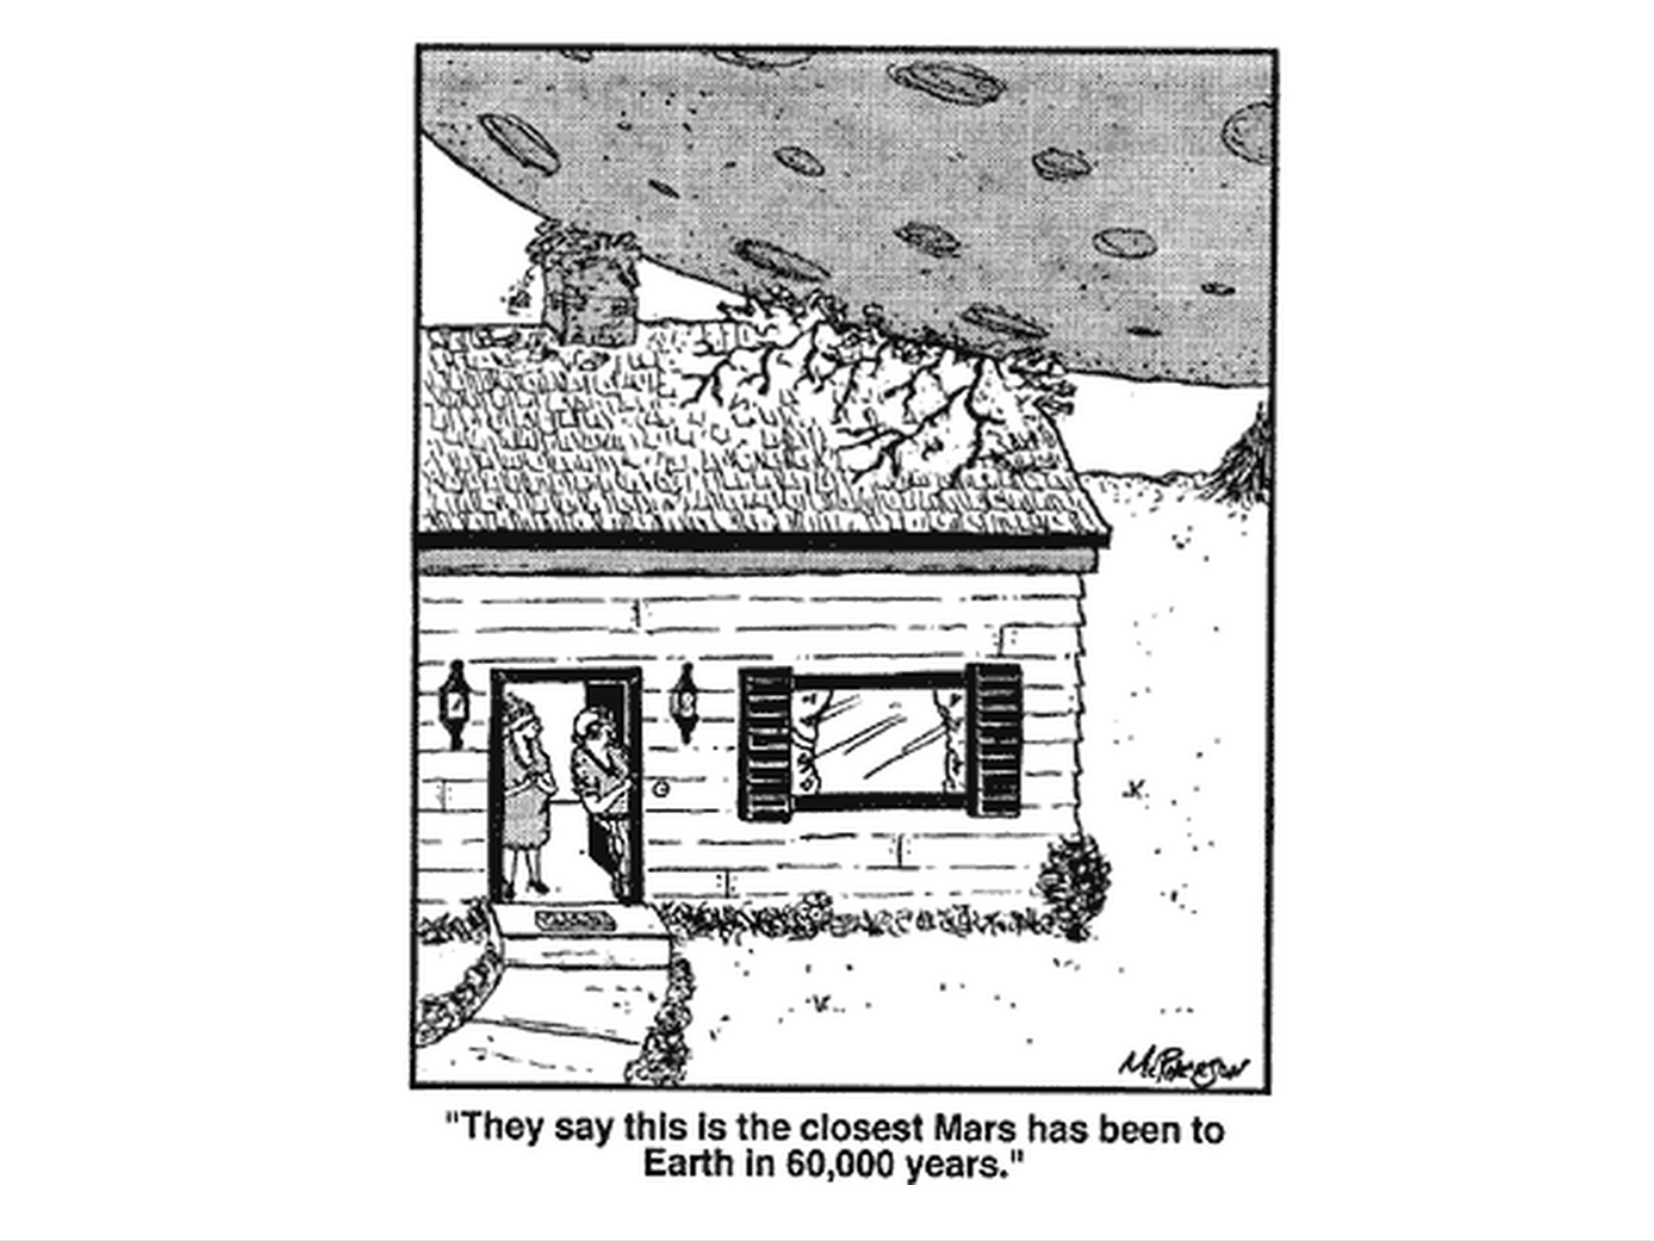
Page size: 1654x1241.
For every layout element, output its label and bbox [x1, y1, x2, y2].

text_box [0, 0, 1653, 1241]
picture [398, 31, 1292, 1186]
